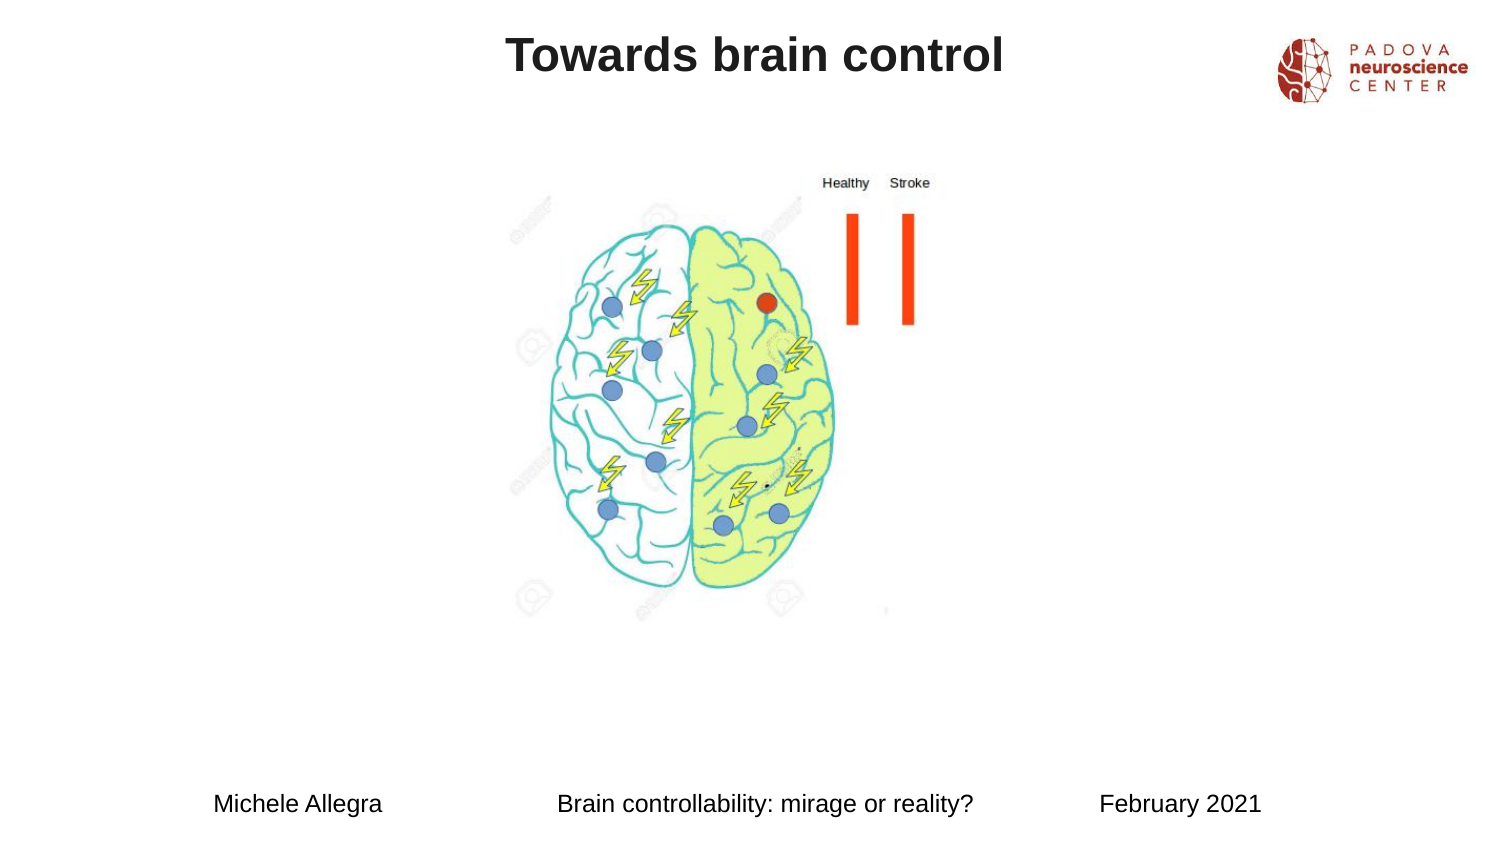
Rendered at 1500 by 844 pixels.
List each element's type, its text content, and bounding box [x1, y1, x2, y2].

text_box Towards brain control [74, 30, 1436, 132]
text_box Michele Allegra Brain controllability: mirage or reality? February 2021 [64, 776, 1415, 828]
picture [1268, 10, 1476, 123]
picture [423, 114, 1019, 710]
